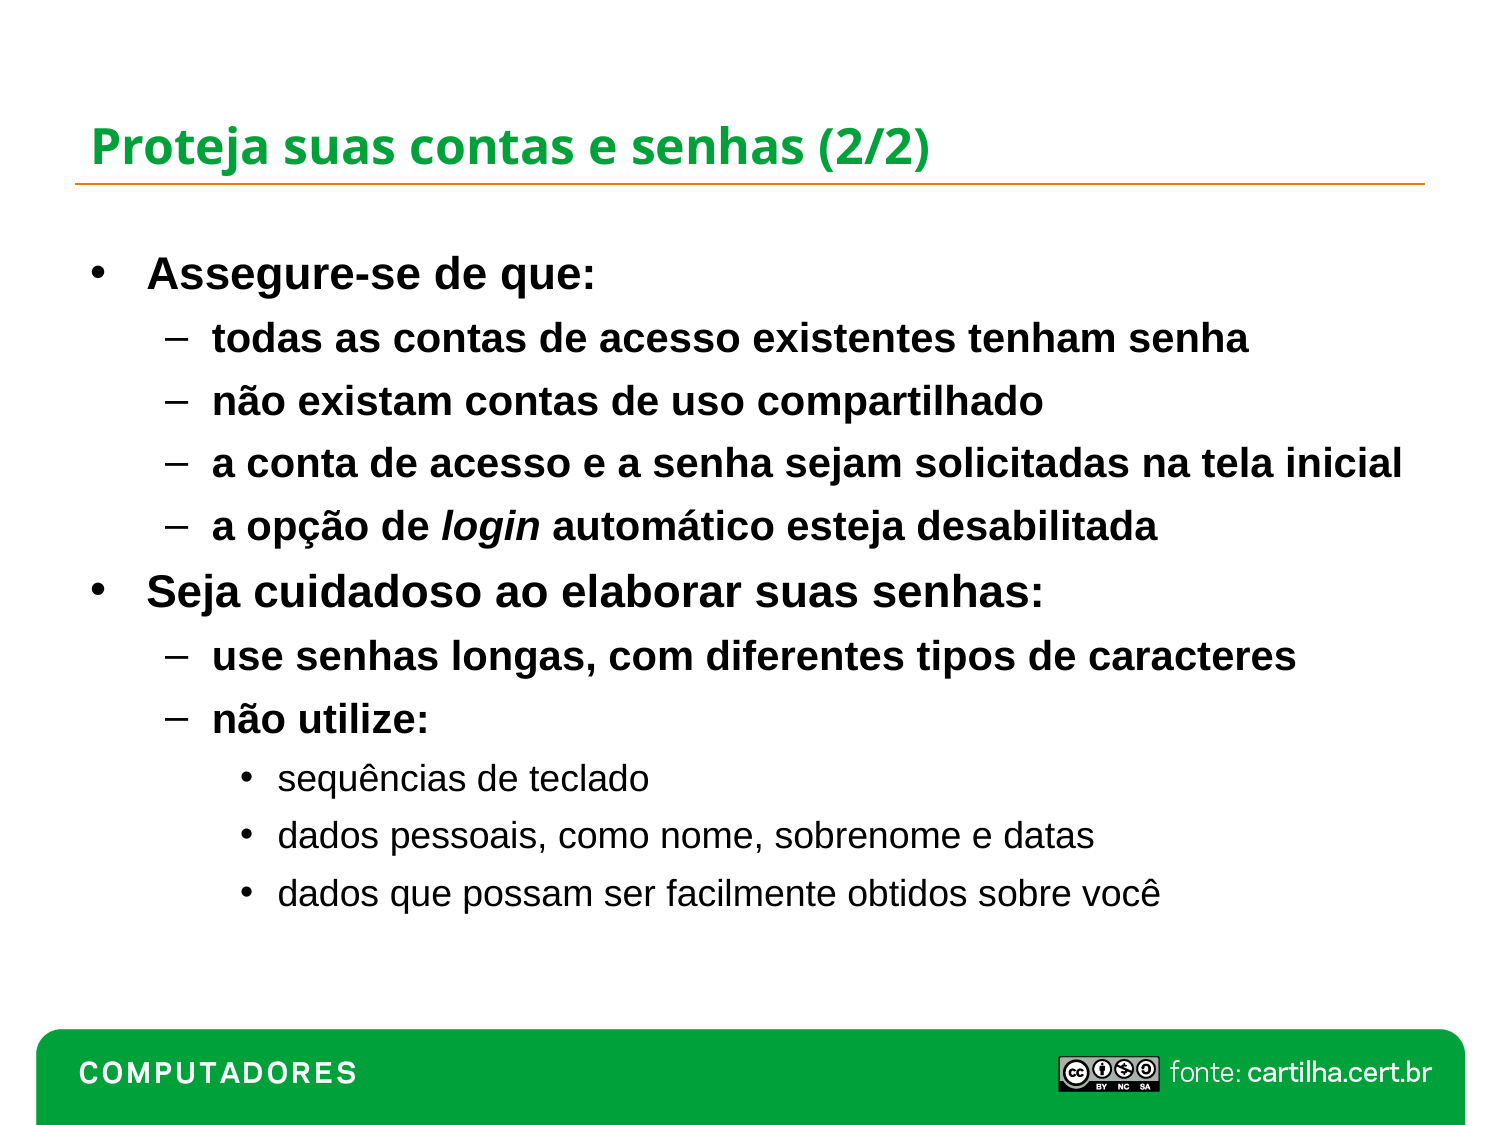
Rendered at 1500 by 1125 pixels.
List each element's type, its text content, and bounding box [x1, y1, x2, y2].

title Proteja suas contas e senhas (2/2) [75, 54, 1425, 182]
picture [0, 0, 1500, 1125]
list Assegure-se de que: todas as contas de acesso existentes tenham senha não existam contas de uso compartilhado a conta de acesso e a senha sejam solicitadas na tela inicial a opção de login automático esteja desabilitada Seja cuidadoso ao elaborar suas senhas: use senhas longas, com diferentes tipos de caracteres não utilize: sequências de teclado dados pessoais, como nome, sobrenome e datas dados que possam ser facilmente obtidos sobre você [75, 236, 1425, 979]
